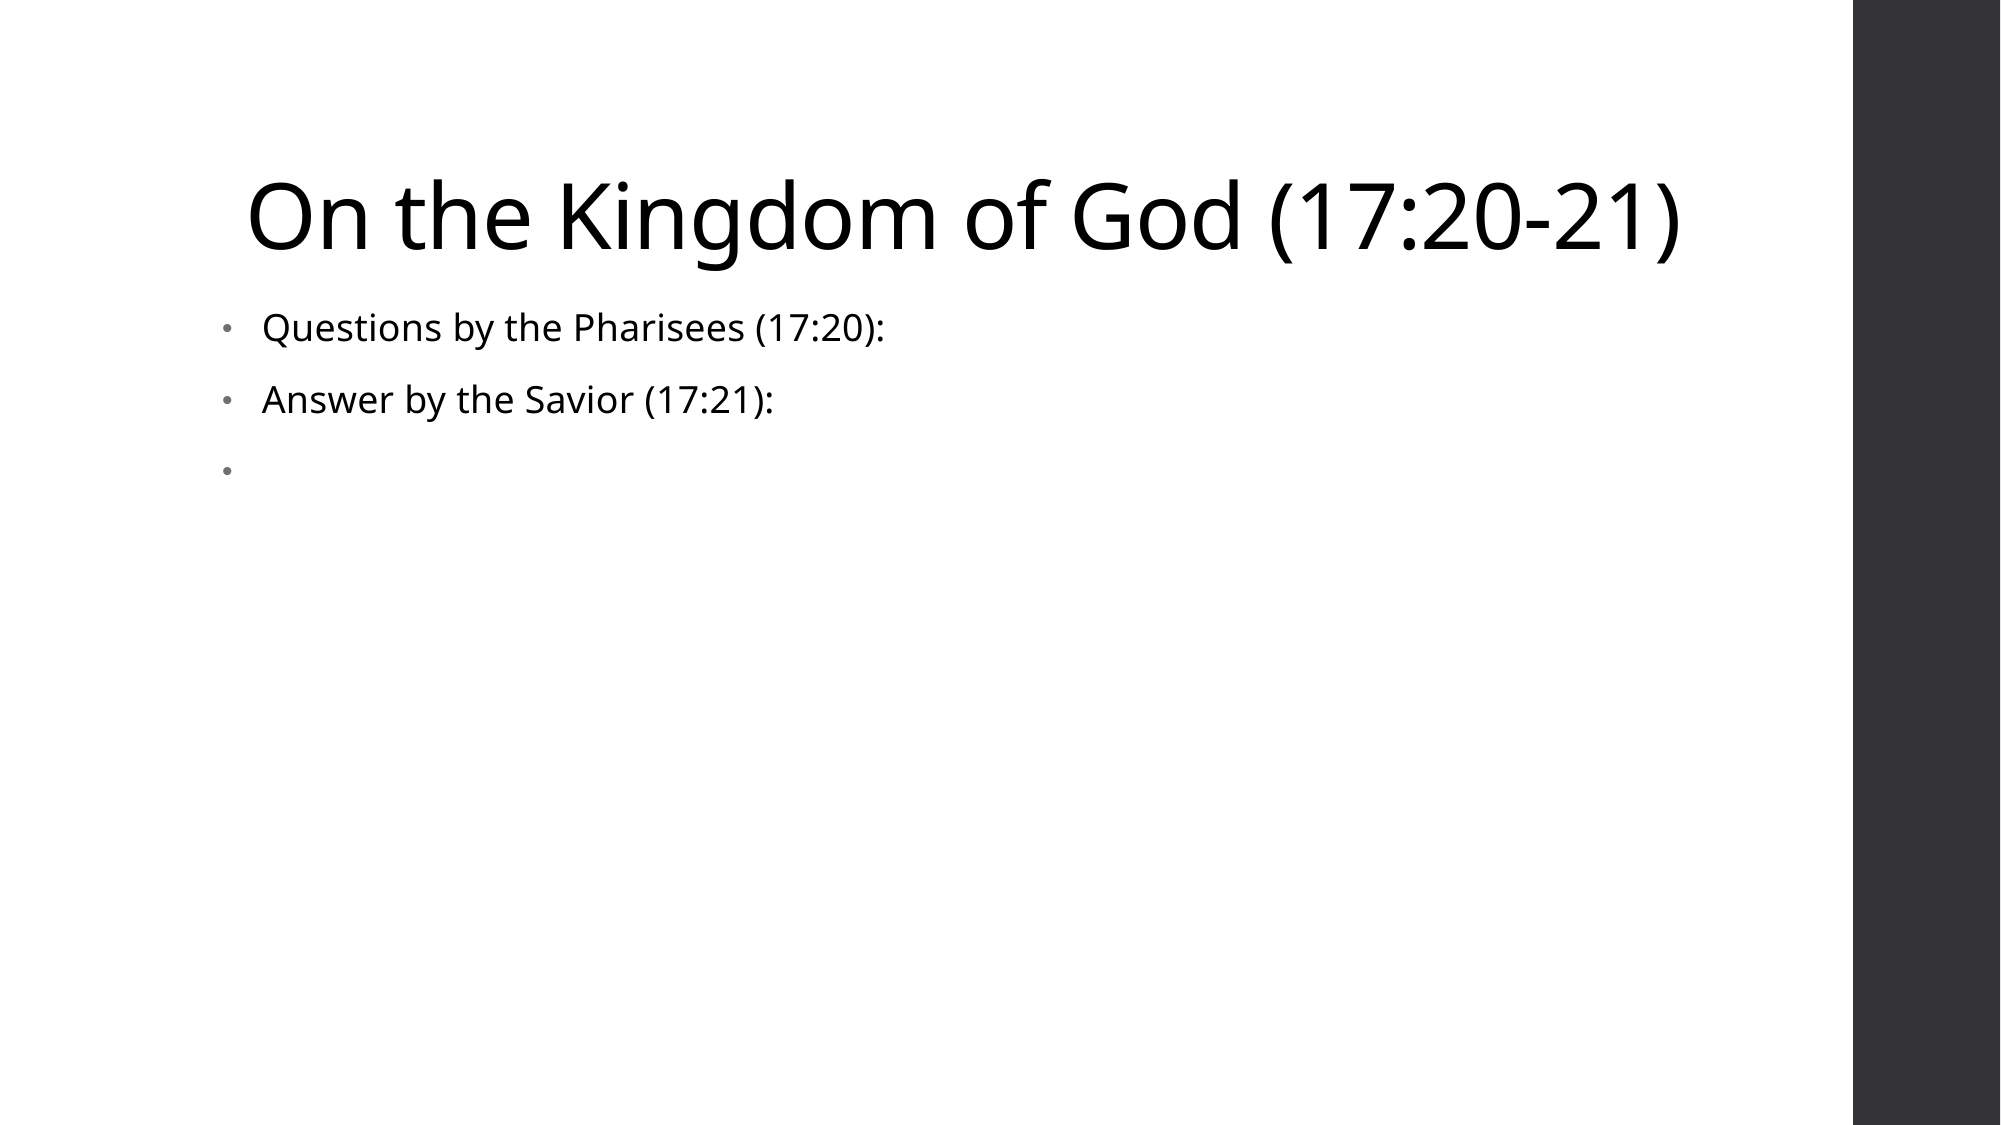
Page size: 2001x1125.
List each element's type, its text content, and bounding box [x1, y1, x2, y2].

list Questions by the Pharisees (17:20): Answer by the Savior (17:21): [206, 299, 1617, 1014]
title On the Kingdom of God (17:20-21) [206, 60, 1797, 278]
